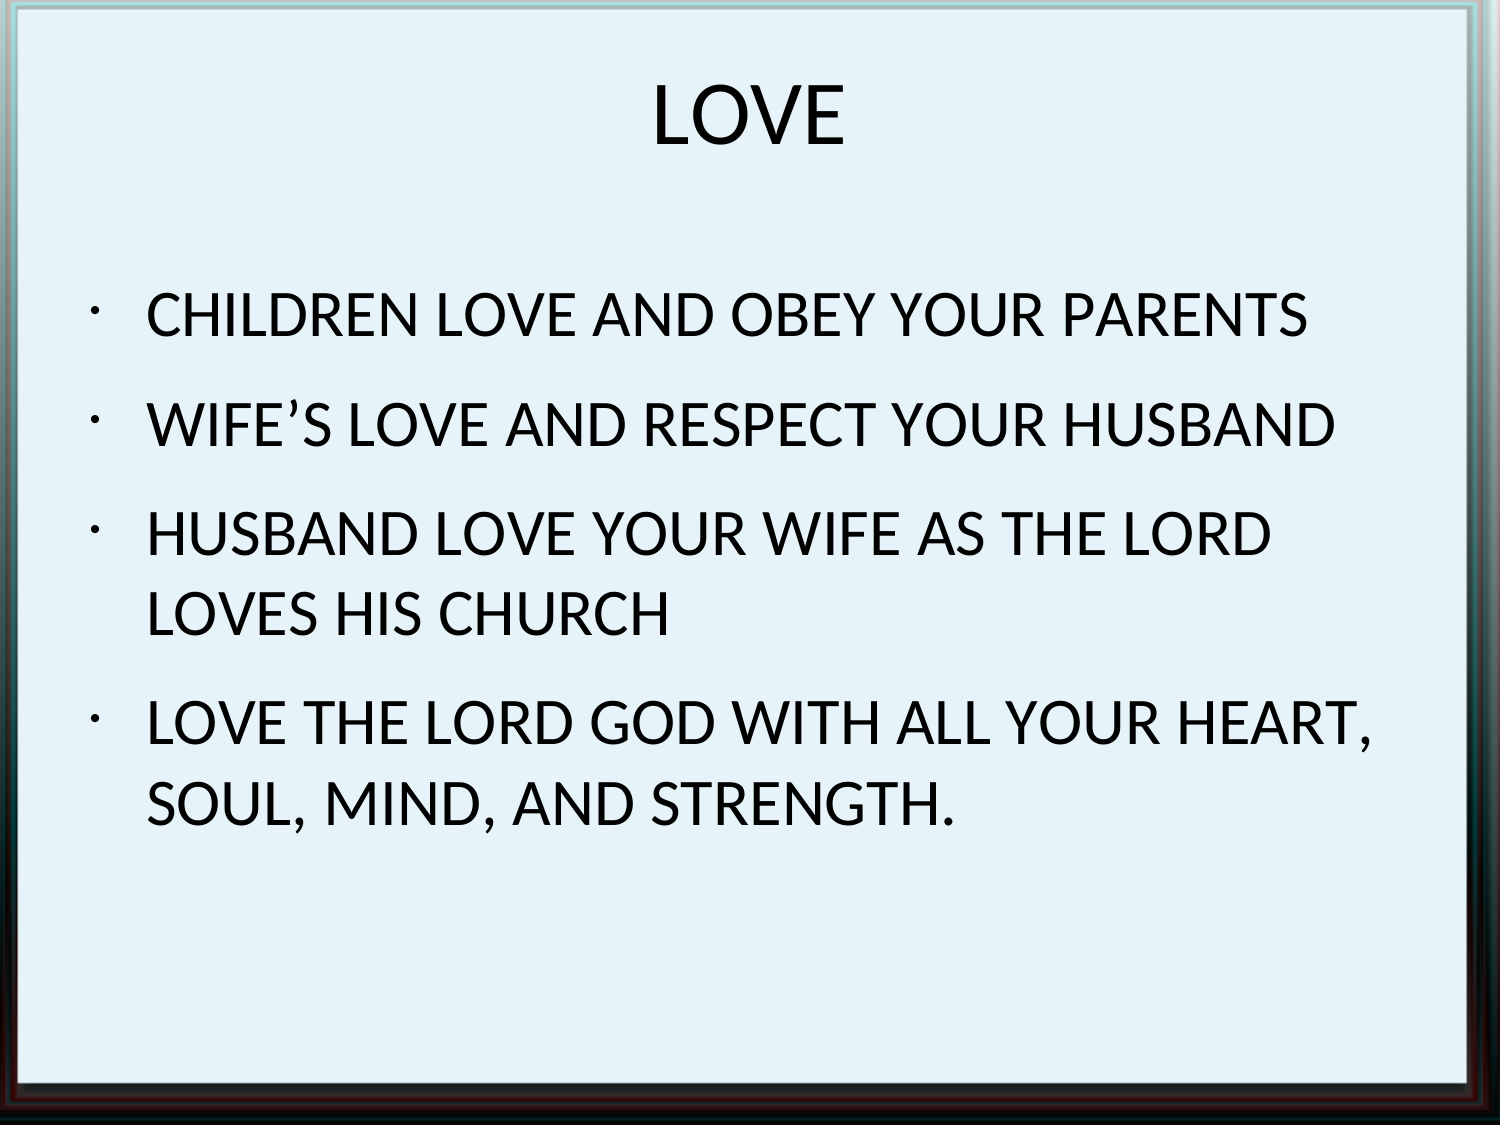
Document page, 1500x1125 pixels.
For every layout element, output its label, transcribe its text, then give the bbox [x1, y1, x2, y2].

title LOVE [75, 45, 1425, 233]
list CHILDREN LOVE AND OBEY YOUR PARENTS WIFE’S LOVE AND RESPECT YOUR HUSBAND HUSBAND LOVE YOUR WIFE AS THE LORD LOVES HIS CHURCH LOVE THE LORD GOD WITH ALL YOUR HEART, SOUL, MIND, AND STRENGTH. [75, 262, 1425, 1005]
picture [0, 0, 1500, 1125]
